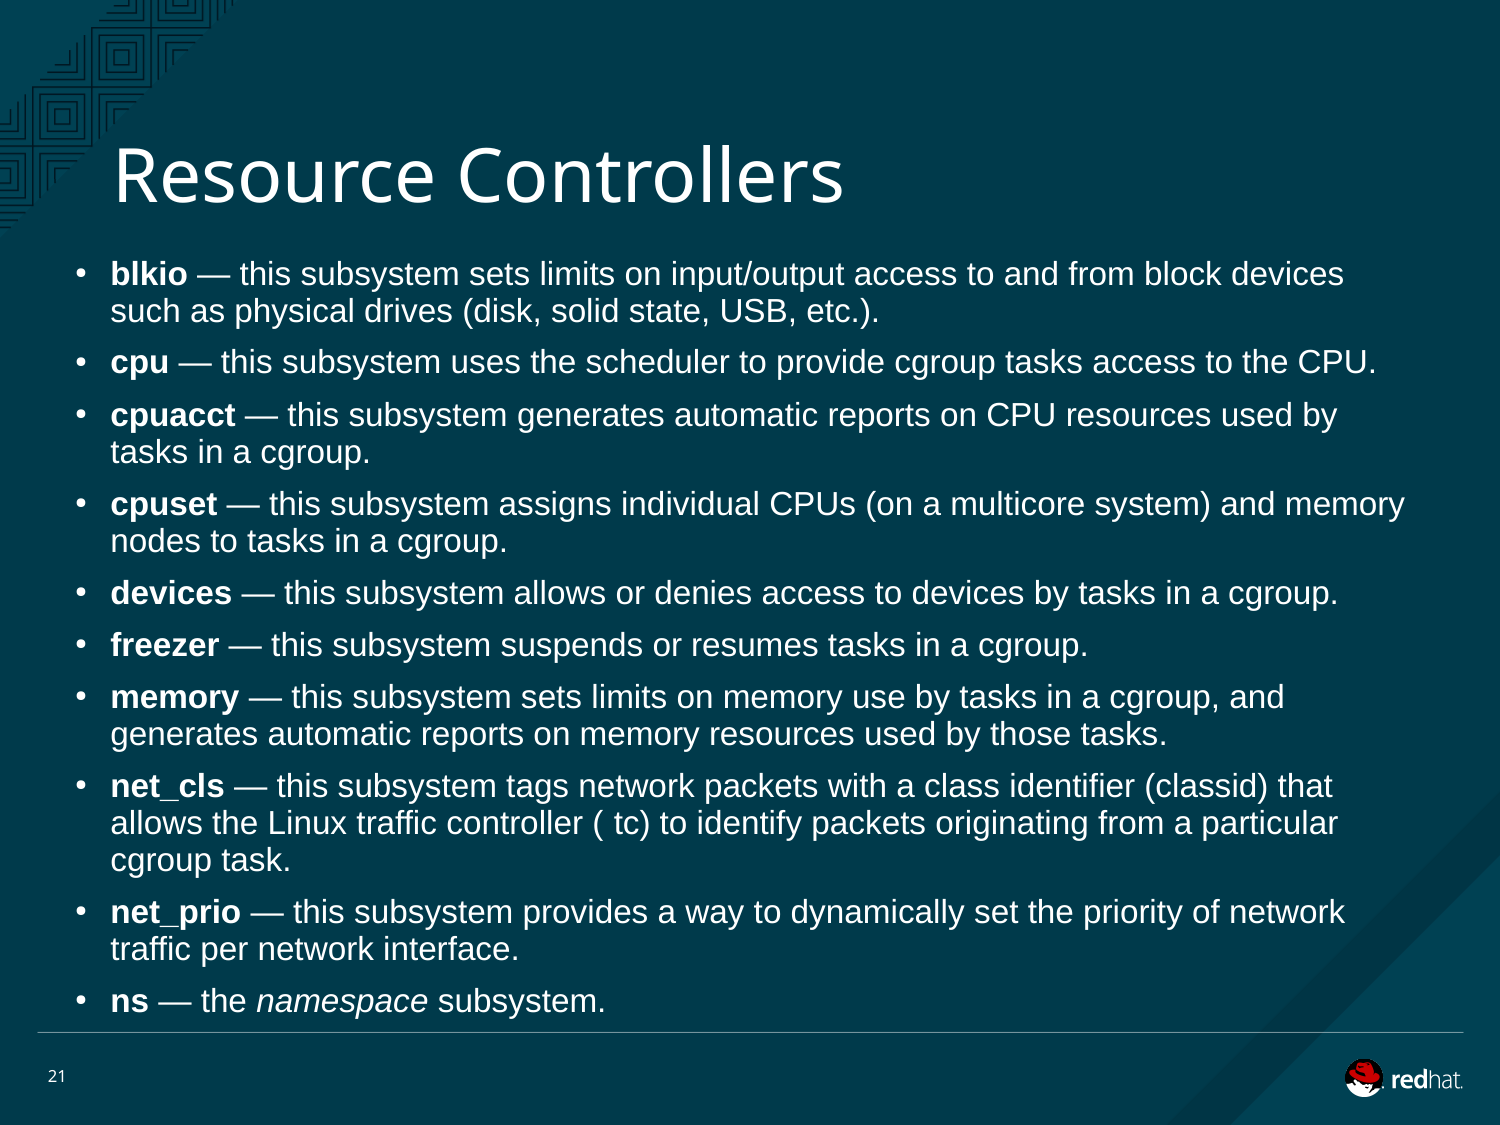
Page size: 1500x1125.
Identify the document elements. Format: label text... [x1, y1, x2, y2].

picture [1346, 1070, 1382, 1096]
picture [1401, 1075, 1412, 1088]
title Resource Controllers [112, 0, 1388, 225]
text_box blkio — this subsystem sets limits on input/output access to and from block devices such as physical drives (disk, solid state, USB, etc.). cpu — this subsystem uses the scheduler to provide cgroup tasks access to the CPU. cpuacct — this subsystem generates automatic reports on CPU resources used by tasks in a cgroup. cpuset — this subsystem assigns individual CPUs (on a multicore system) and memory nodes to tasks in a cgroup. devices — this subsystem allows or denies access to devices by tasks in a cgroup. freezer — this subsystem suspends or resumes tasks in a cgroup. memory — this subsystem sets limits on memory use by tasks in a cgroup, and generates automatic reports on memory resources used by those tasks. net_cls — this subsystem tags network packets with a class identifier (classid) that allows the Linux traffic controller ( tc) to identify packets originating from a particular cgroup task. net_prio — this subsystem provides a way to dynamically set the priority of network traffic per network interface. ns — the namespace subsystem. [75, 254, 1411, 1070]
picture [1415, 1069, 1426, 1088]
picture [1393, 1075, 1399, 1088]
